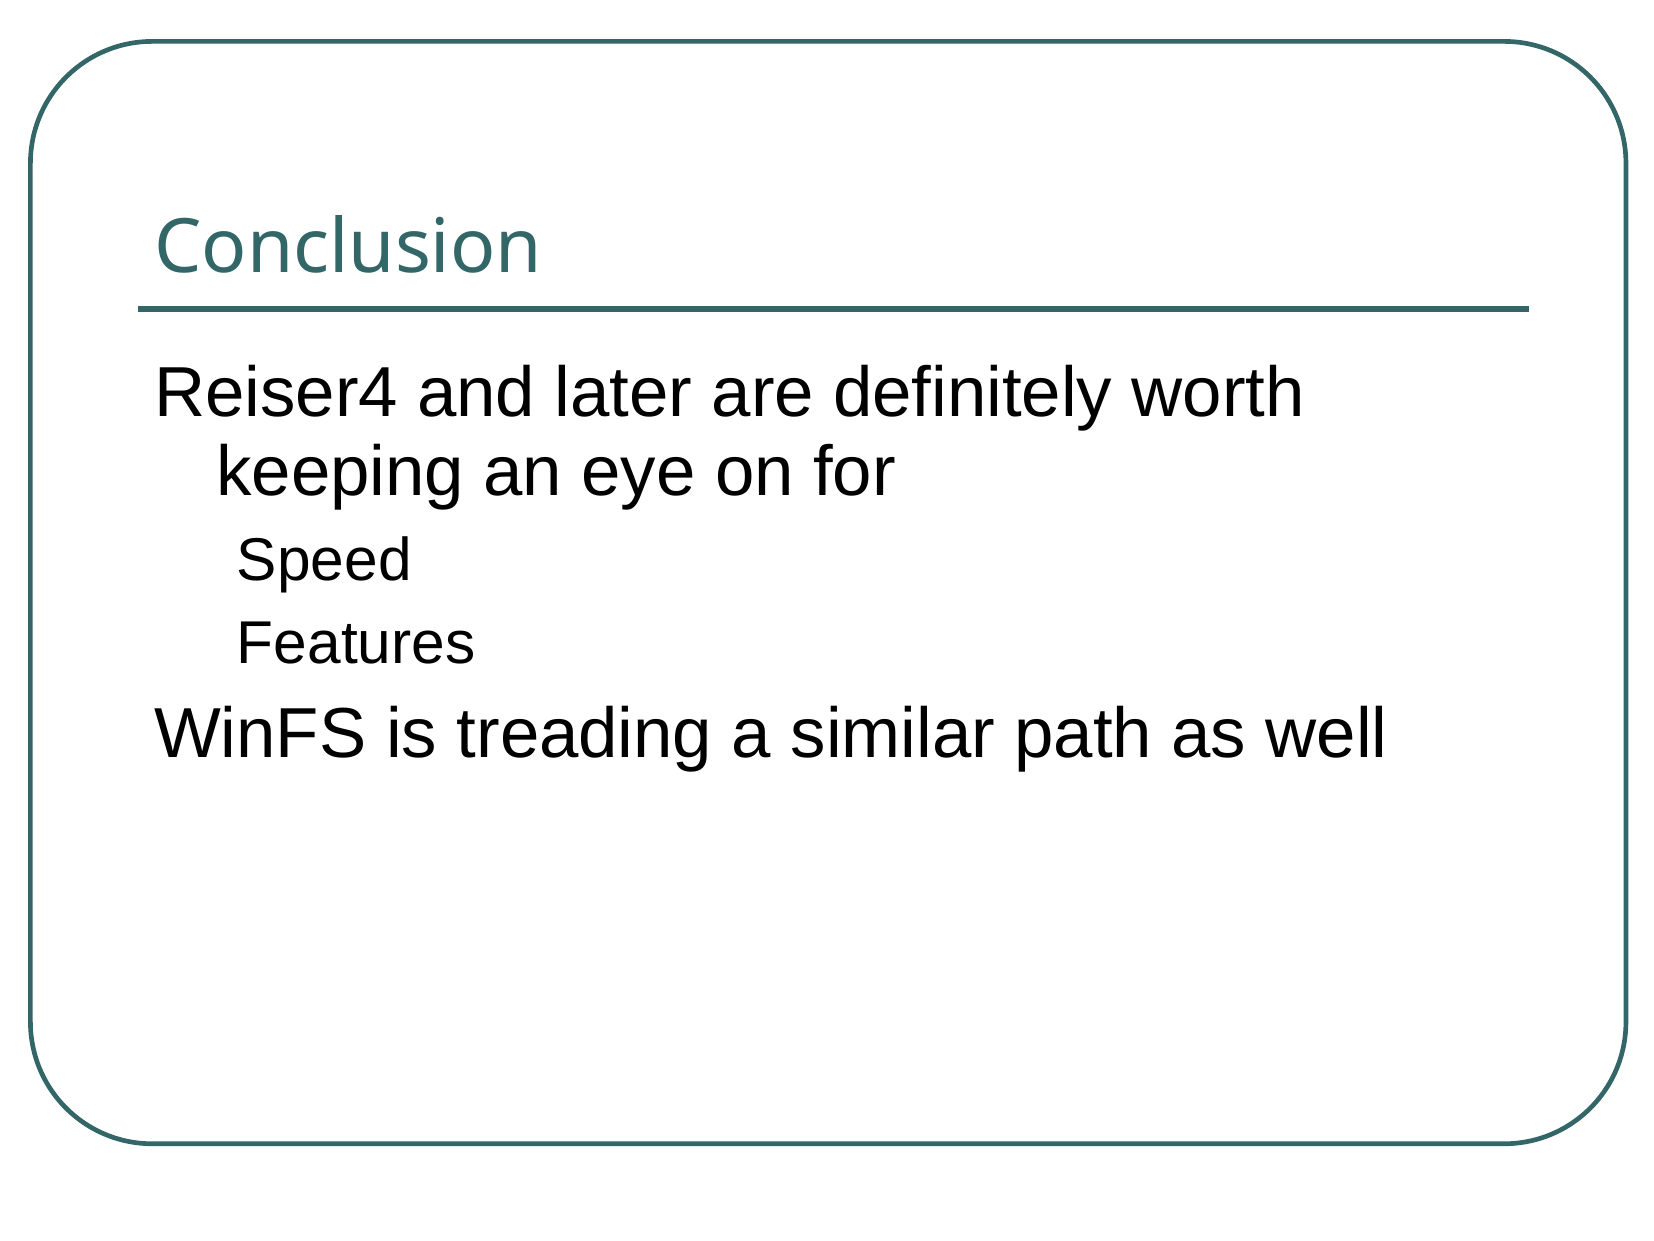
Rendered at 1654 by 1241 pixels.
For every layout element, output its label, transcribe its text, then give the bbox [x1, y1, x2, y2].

title Conclusion [137, 96, 1530, 304]
list Reiser4 and later are definitely worth keeping an eye on for Speed Features WinFS is treading a similar path as well [137, 344, 1530, 1075]
